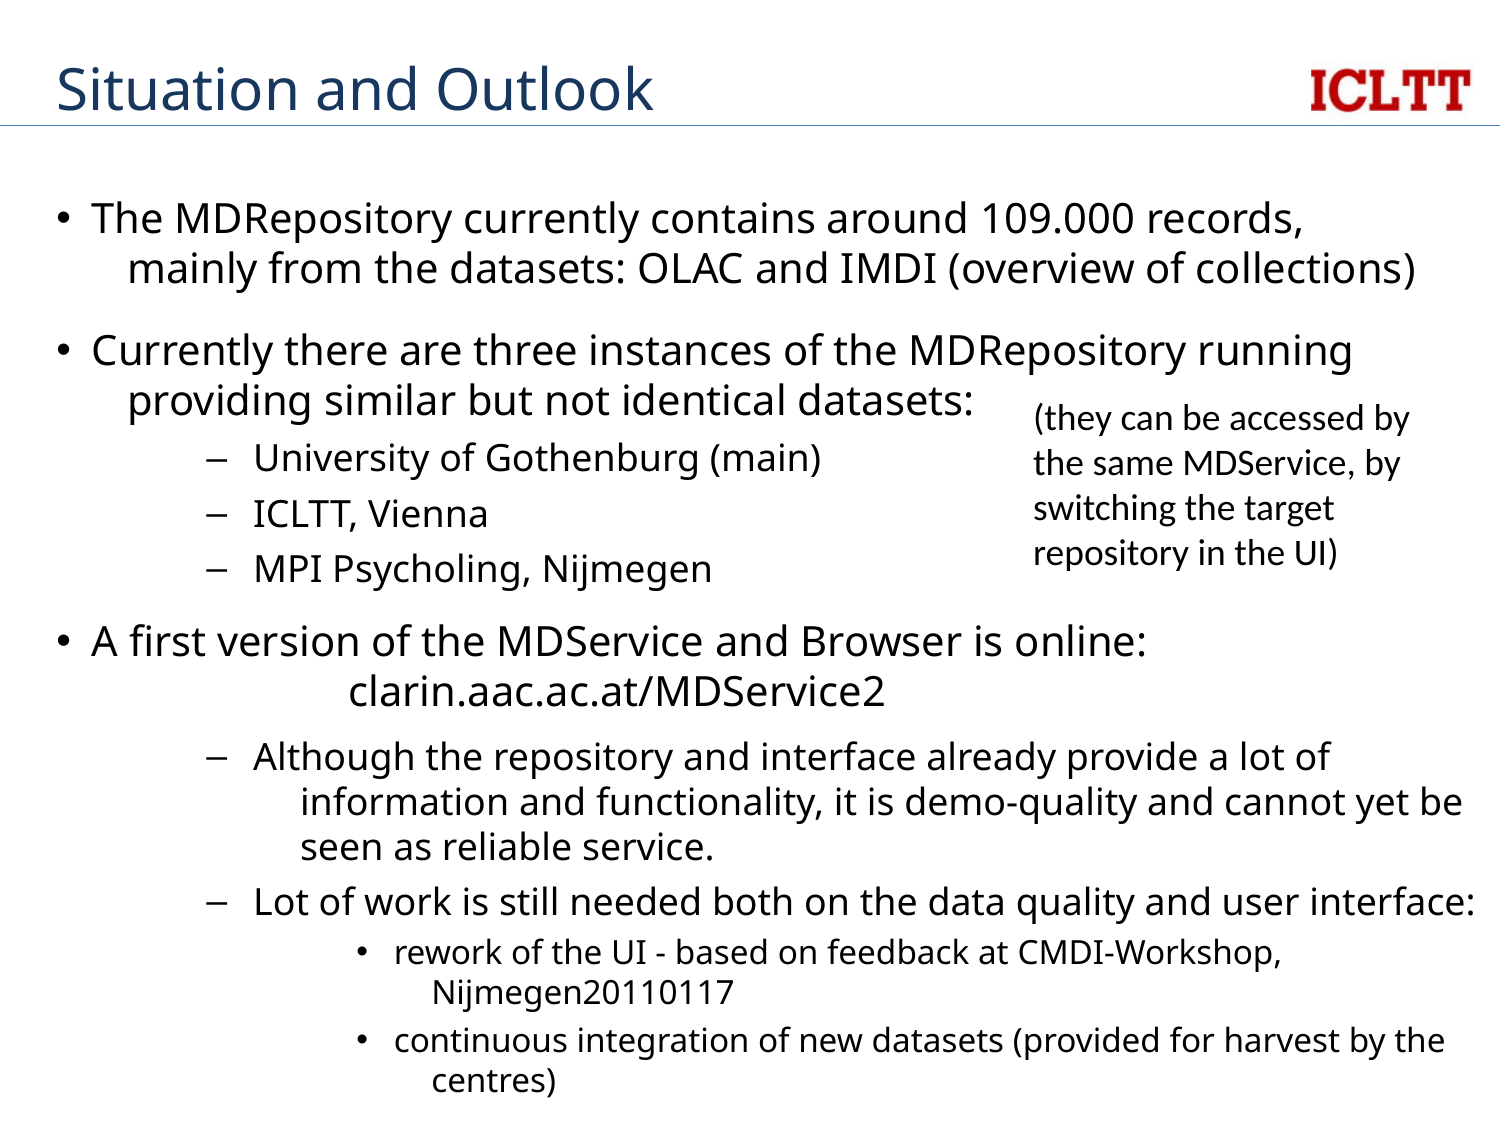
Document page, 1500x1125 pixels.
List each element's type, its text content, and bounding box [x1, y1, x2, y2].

picture [1426, 61, 1475, 121]
list The MDRepository currently contains around 109.000 records, mainly from the datasets: OLAC and IMDI (overview of collections) Currently there are three instances of the MDRepository running providing similar but not identical datasets: University of Gothenburg (main) ICLTT, Vienna MPI Psycholing, Nijmegen A first version of the MDService and Browser is online: clarin.aac.ac.at/MDService2 Although the repository and interface already provide a lot of information and functionality, it is demo-quality and cannot yet be seen as reliable service. Lot of work is still needed both on the data quality and user interface: rework of the UI - based on feedback at CMDI-Workshop, Nijmegen20110117 continuous integration of new datasets (provided for harvest by the centres) Nevertheless we invite you to try it out and look forward to any critical remarks [41, 184, 1500, 1106]
title Situation and Outlook [41, 45, 1426, 126]
text_box (they can be accessed by the same MDService, by switching the target repository in the UI) [868, 385, 1459, 580]
